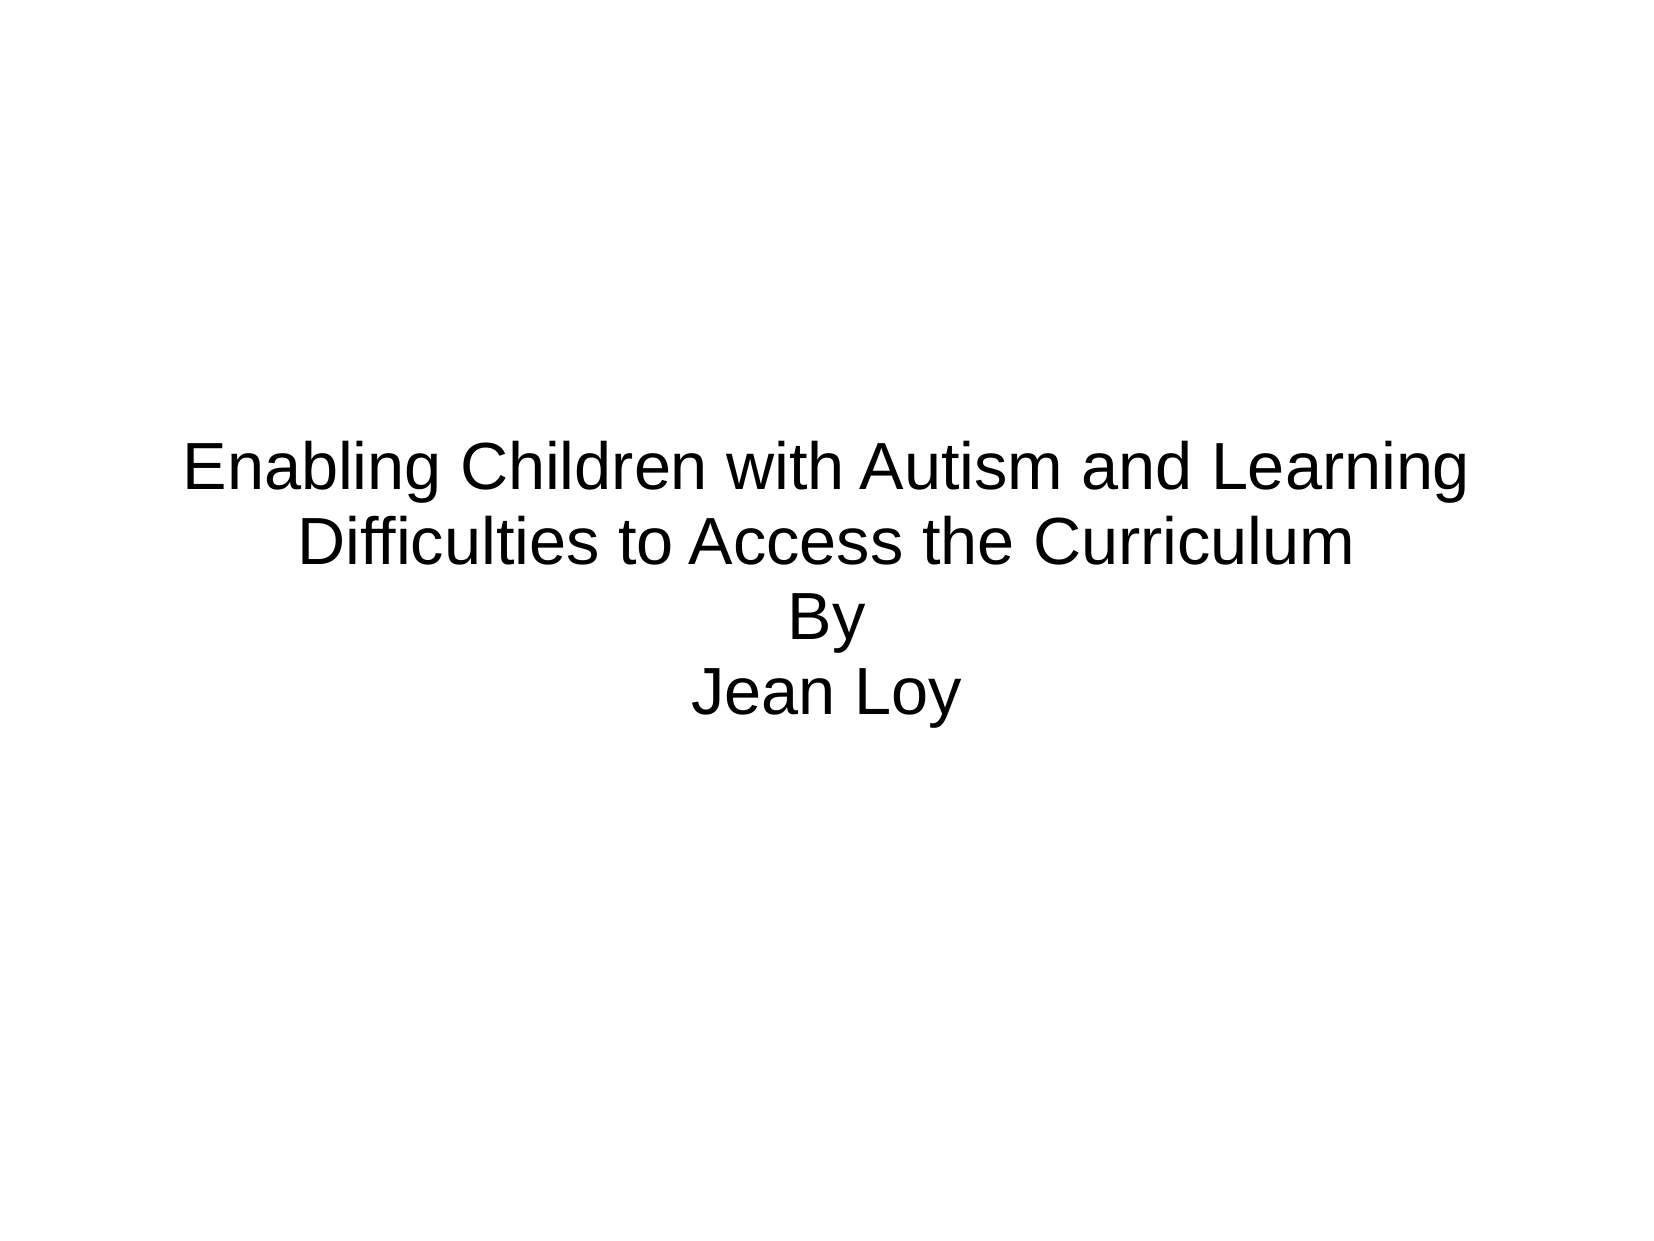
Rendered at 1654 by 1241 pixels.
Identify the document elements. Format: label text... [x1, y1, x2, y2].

subtitle Enabling Children with Autism and Learning Difficulties to Access the Curriculum By Jean Loy [82, 56, 1571, 1102]
